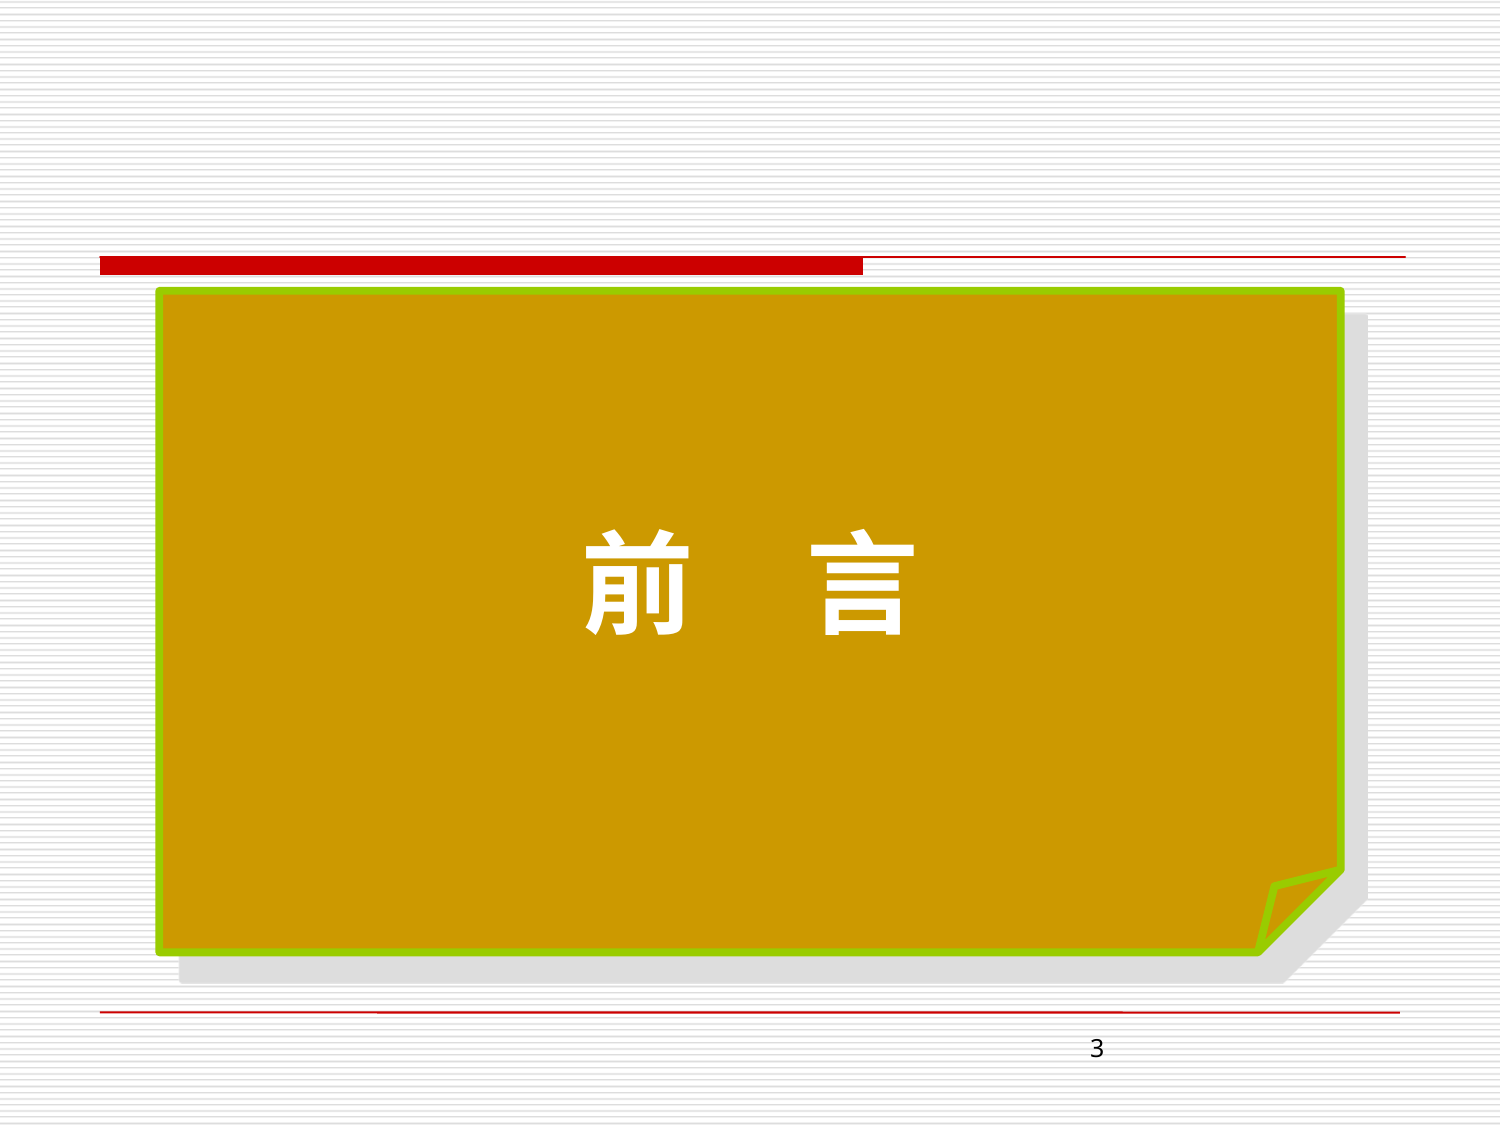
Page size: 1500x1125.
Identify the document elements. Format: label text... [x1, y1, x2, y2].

text_box [1074, 1024, 1400, 1103]
text_box 前 言 [159, 290, 1341, 953]
